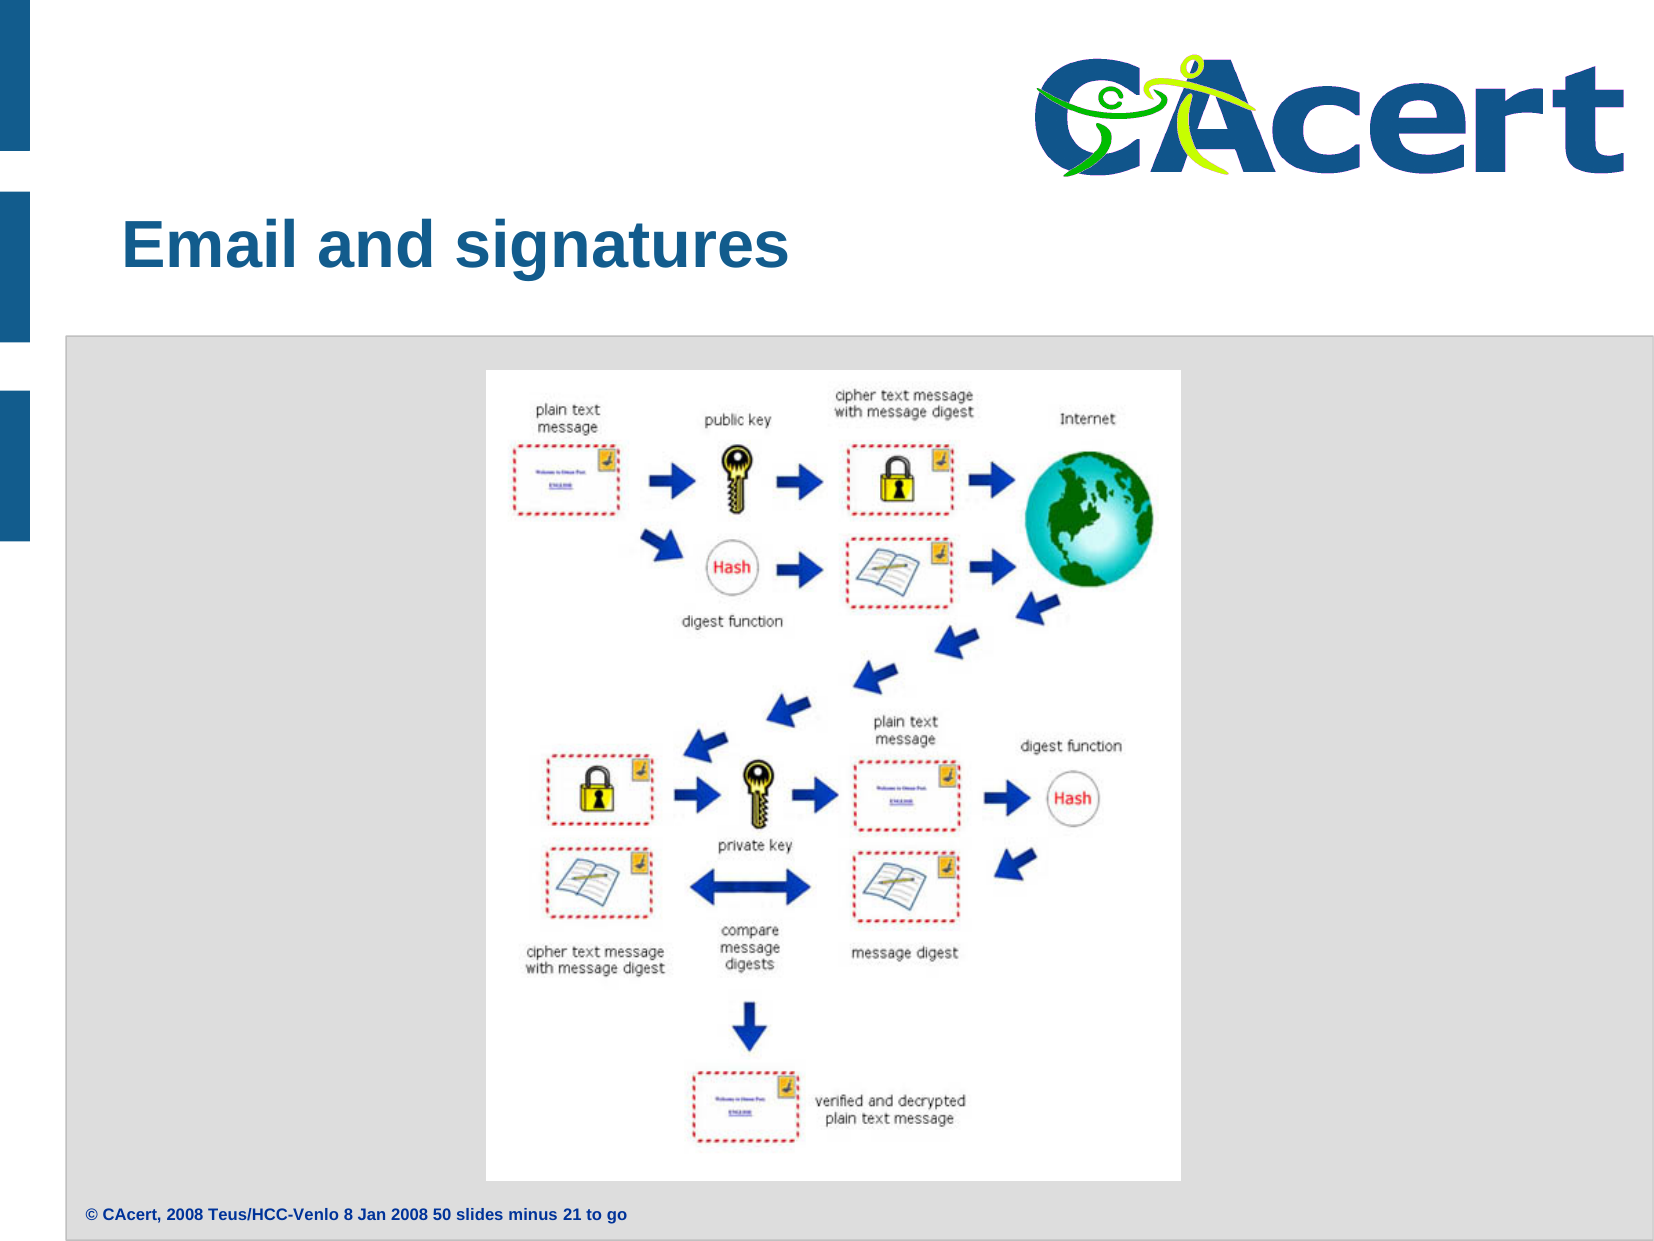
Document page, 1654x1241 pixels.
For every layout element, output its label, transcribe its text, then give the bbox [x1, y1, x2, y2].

title Email and signatures [121, 177, 1533, 316]
list [121, 344, 1595, 1238]
picture [1033, 53, 1625, 178]
picture [486, 370, 1181, 1181]
